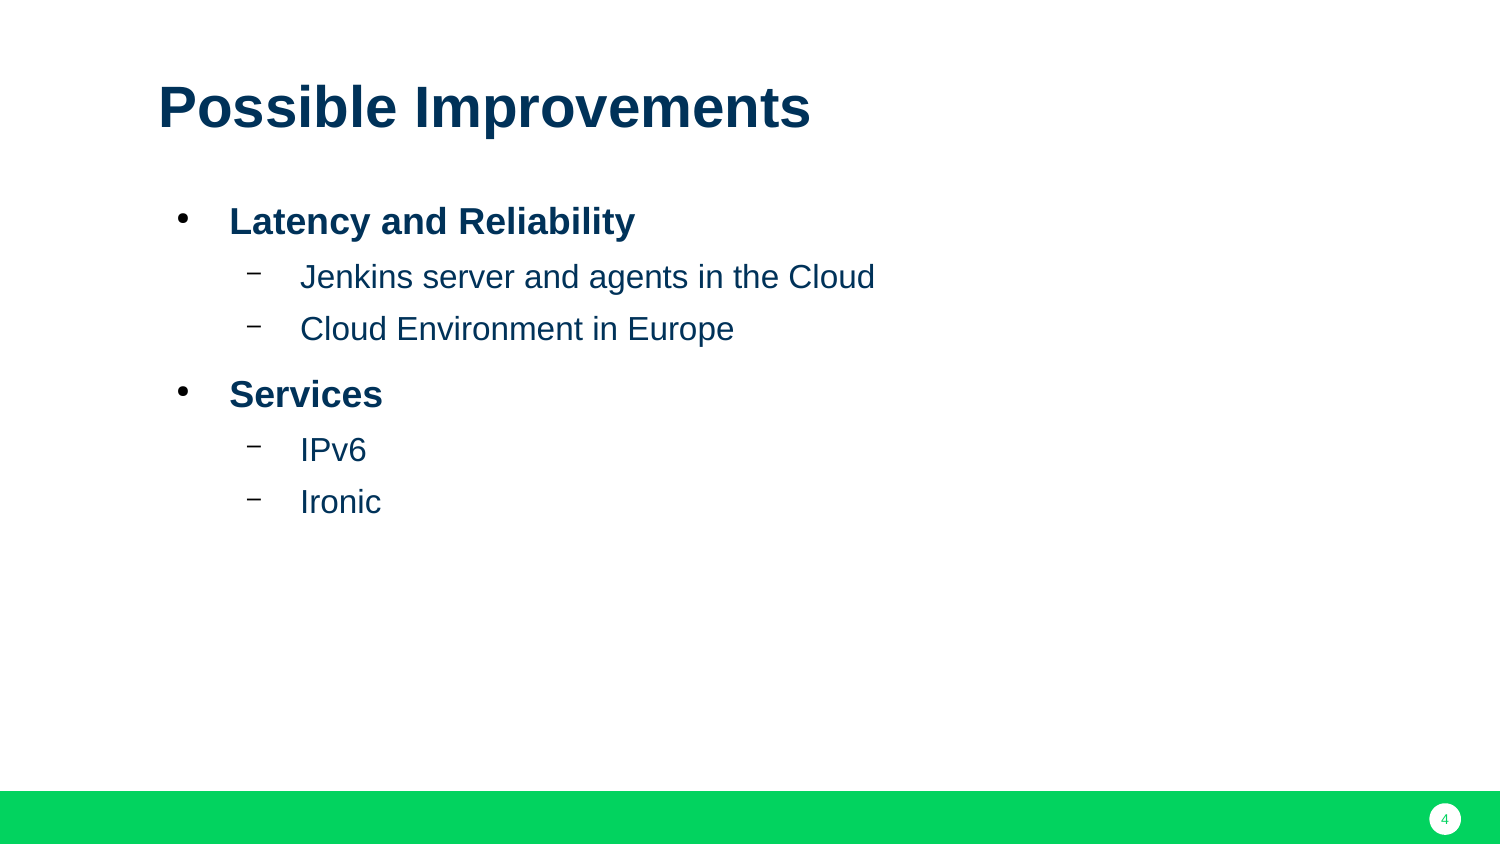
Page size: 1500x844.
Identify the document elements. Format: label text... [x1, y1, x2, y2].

list Latency and Reliability Jenkins server and agents in the Cloud Cloud Environment in Europe Services IPv6 Ironic [143, 184, 1451, 766]
title Possible Improvements [143, 56, 1451, 153]
